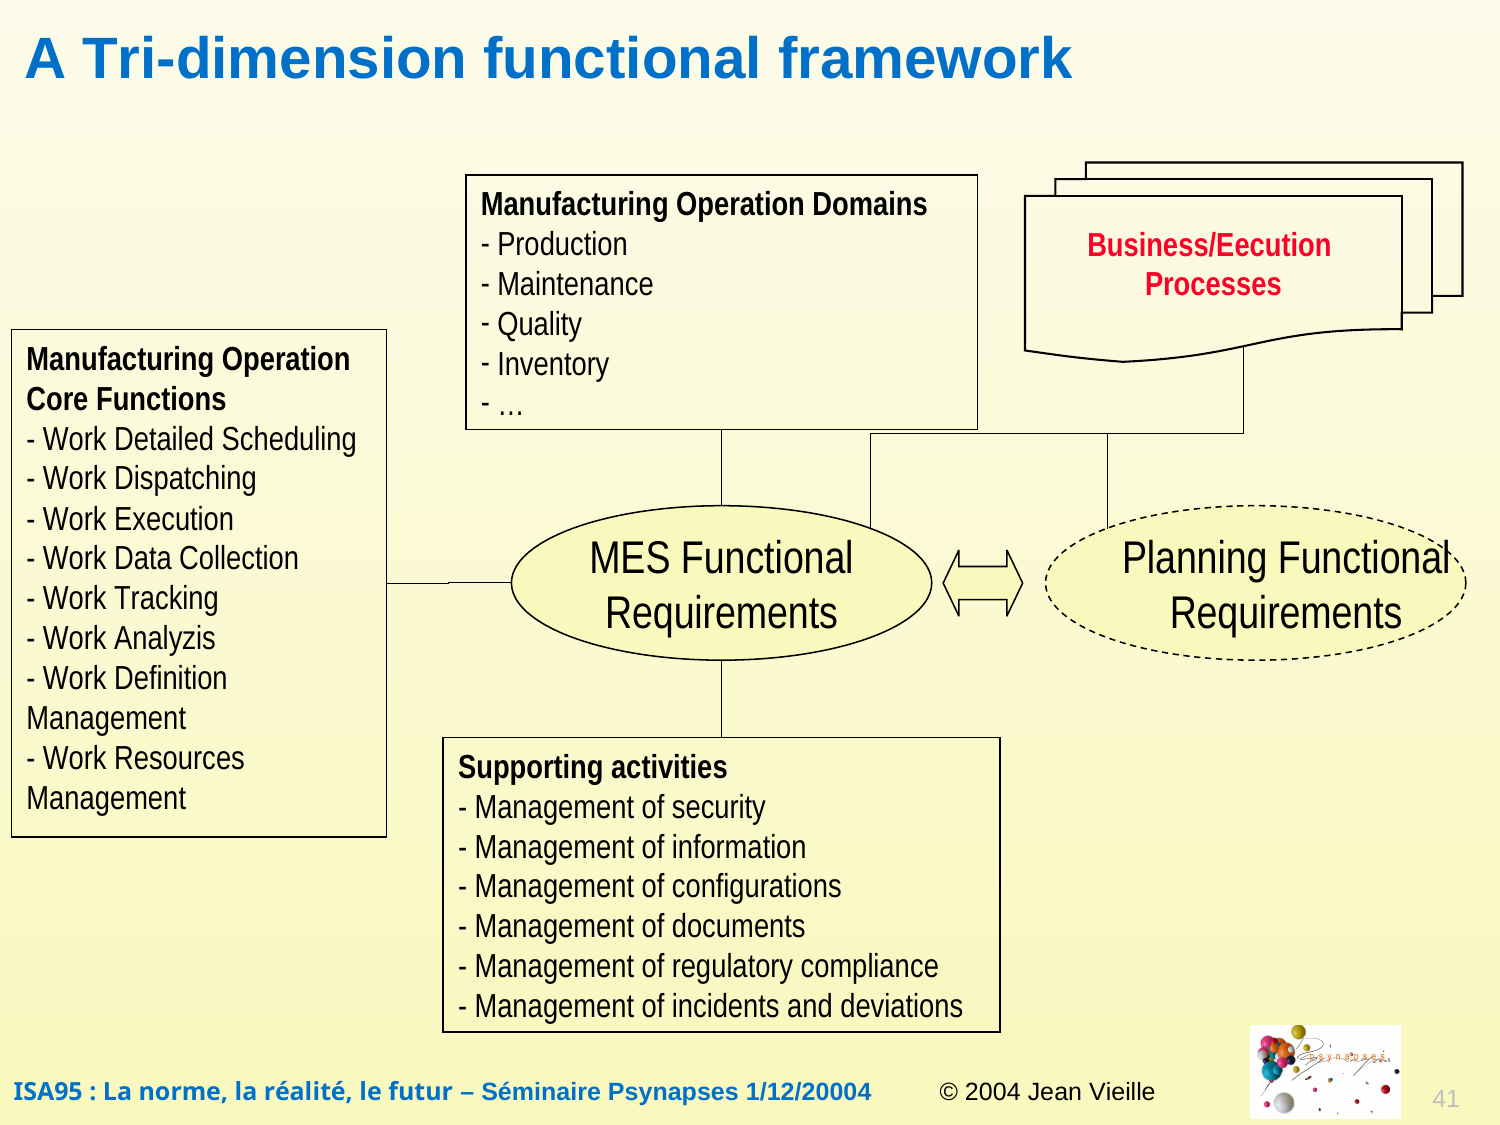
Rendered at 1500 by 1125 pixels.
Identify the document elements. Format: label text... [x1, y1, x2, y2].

text_box Manufacturing Operation Core Functions - Work Detailed Scheduling - Work Dispatching - Work Execution - Work Data Collection - Work Tracking - Work Analyzis - Work Definition Management - Work Resources Management [11, 329, 387, 837]
text_box [943, 549, 1023, 617]
text_box Business/Eecution Processes [1025, 162, 1463, 362]
text_box Supporting activities - Management of security - Management of information - Management of configurations - Management of documents - Management of regulatory compliance - Management of incidents and deviations [443, 737, 1001, 1032]
picture [1250, 1025, 1401, 1119]
text_box MES Functional Requirements [511, 505, 932, 661]
text_box Planning Functional Requirements [1045, 505, 1466, 661]
title A Tri-dimension functional framework [9, 12, 1476, 151]
text_box Manufacturing Operation Domains Production Maintenance Quality Inventory … [465, 174, 978, 430]
